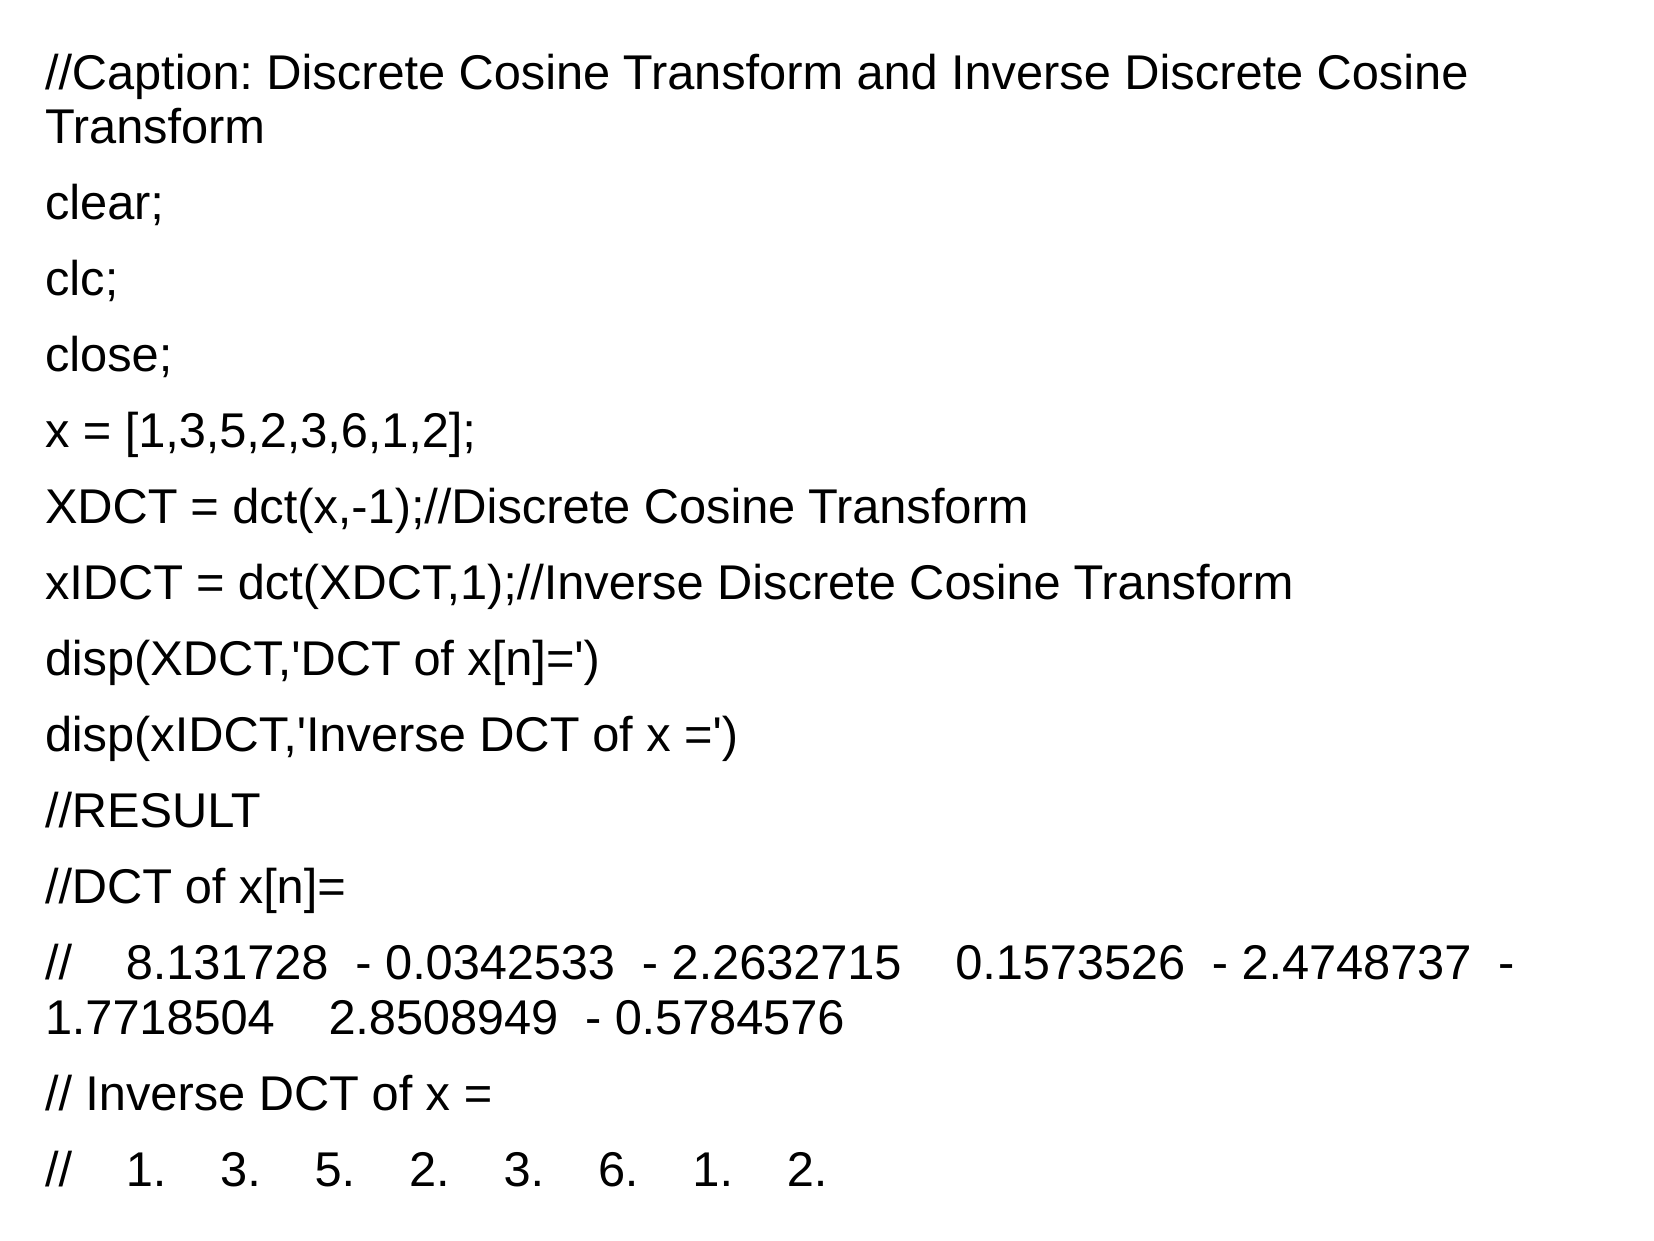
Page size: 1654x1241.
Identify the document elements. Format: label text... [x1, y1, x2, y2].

list //Caption: Discrete Cosine Transform and Inverse Discrete Cosine Transform clear; clc; close; x = [1,3,5,2,3,6,1,2]; XDCT = dct(x,-1);//Discrete Cosine Transform xIDCT = dct(XDCT,1);//Inverse Discrete Cosine Transform disp(XDCT,'DCT of x[n]=') disp(xIDCT,'Inverse DCT of x =') //RESULT //DCT of x[n]= // 8.131728 - 0.0342533 - 2.2632715 0.1573526 - 2.4748737 - 1.7718504 2.8508949 - 0.5784576 // Inverse DCT of x = // 1. 3. 5. 2. 3. 6. 1. 2. [45, 45, 1606, 1201]
